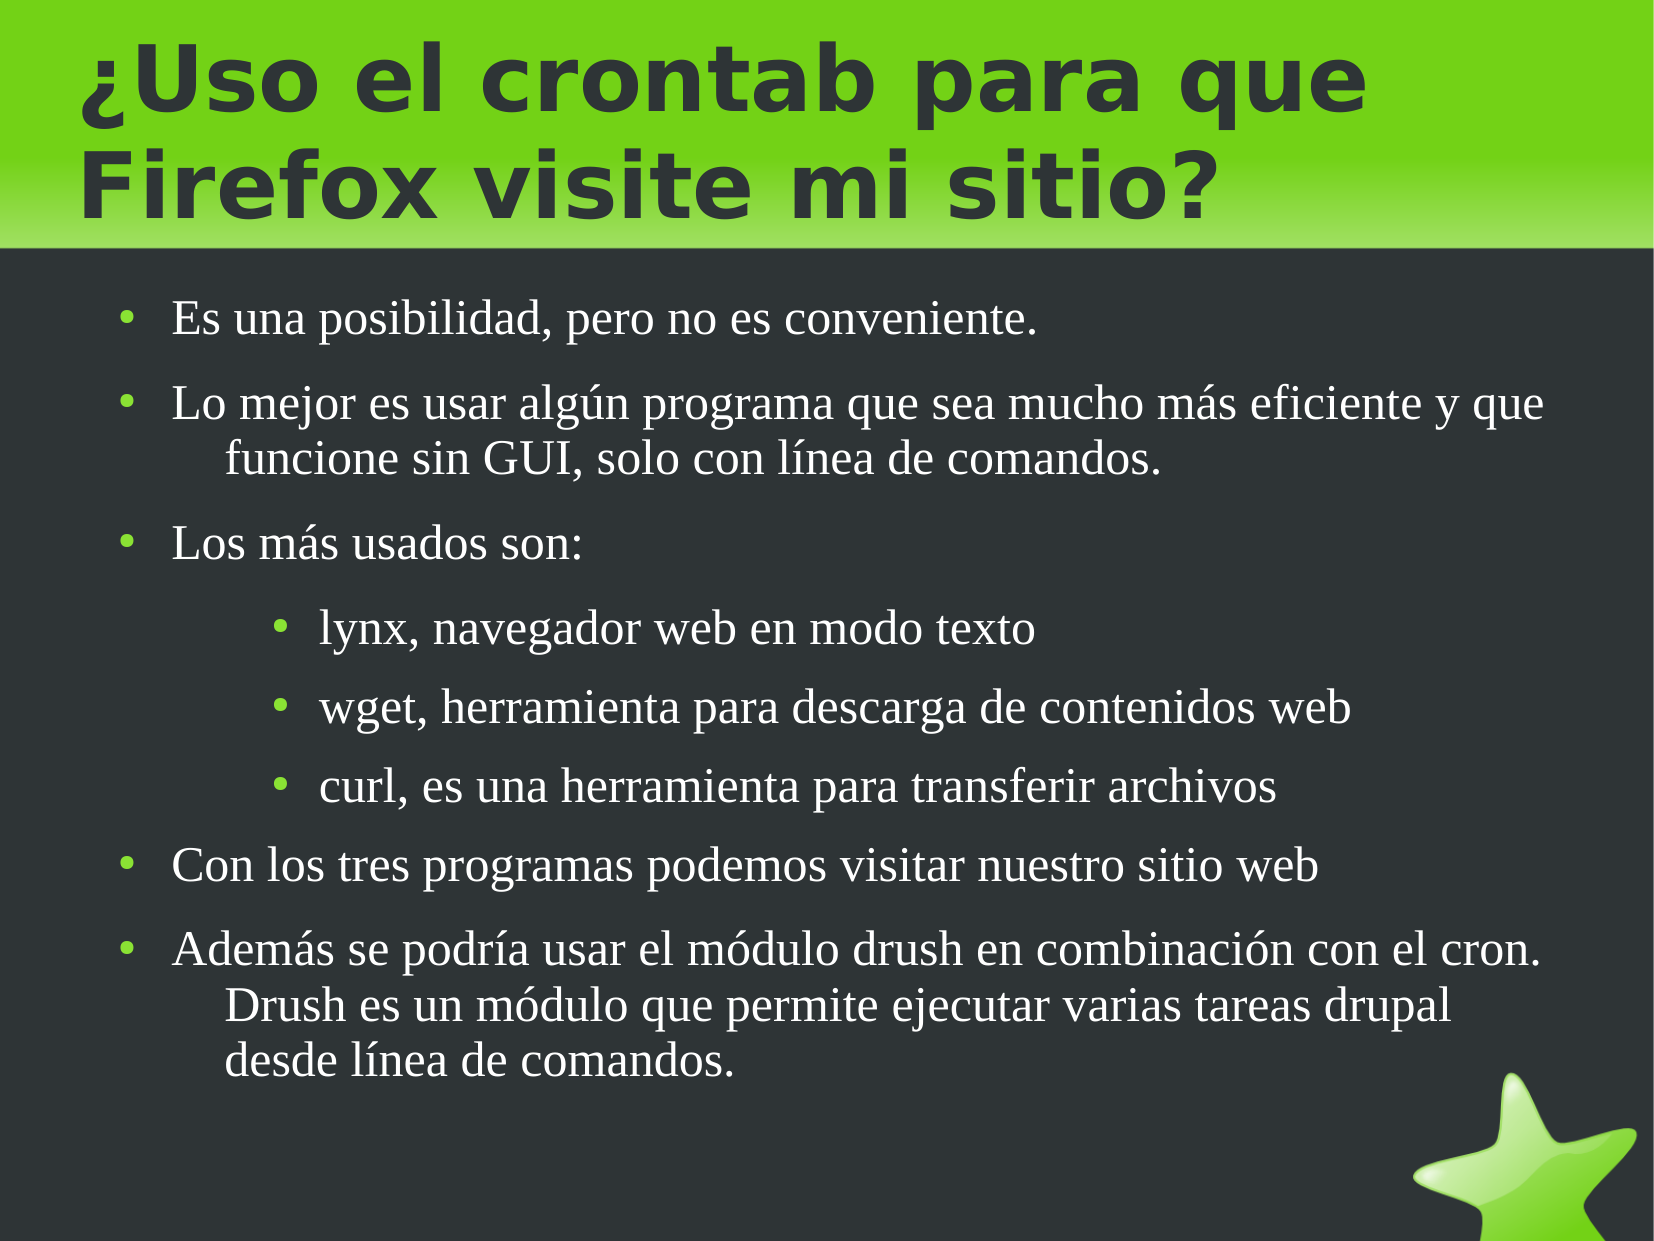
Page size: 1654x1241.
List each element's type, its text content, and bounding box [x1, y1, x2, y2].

picture [0, 0, 1654, 1241]
title ¿Uso el crontab para que Firefox visite mi sitio? [76, 25, 1565, 240]
list Es una posibilidad, pero no es conveniente. Lo mejor es usar algún programa que sea mucho más eficiente y que funcione sin GUI, solo con línea de comandos. Los más usados son: lynx, navegador web en modo texto wget, herramienta para descarga de contenidos web curl, es una herramienta para transferir archivos Con los tres programas podemos visitar nuestro sitio web Además se podría usar el módulo drush en combinación con el cron. Drush es un módulo que permite ejecutar varias tareas drupal desde línea de comandos. [82, 290, 1571, 1145]
